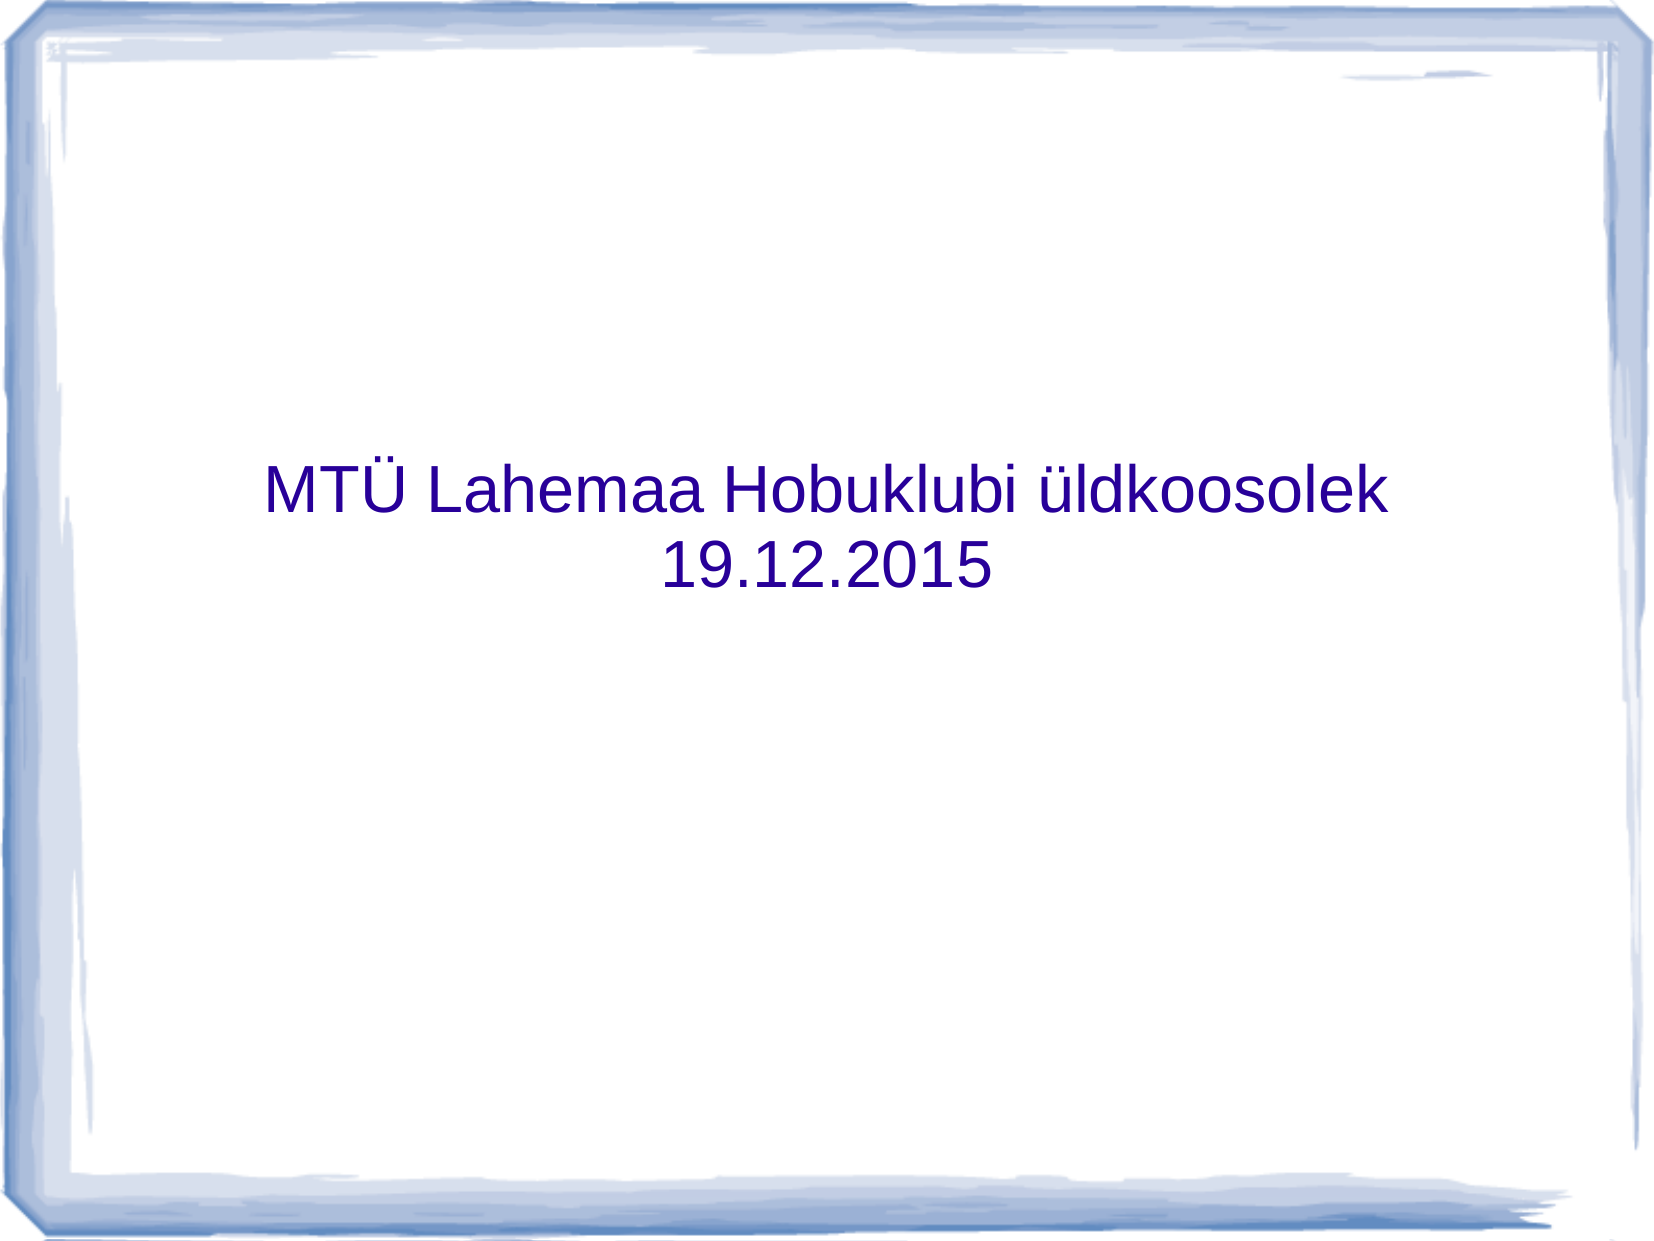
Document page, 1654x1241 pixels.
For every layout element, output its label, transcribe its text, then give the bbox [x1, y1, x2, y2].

subtitle MTÜ Lahemaa Hobuklubi üldkoosolek 19.12.2015 [82, 49, 1571, 1004]
picture [0, 0, 1654, 1241]
